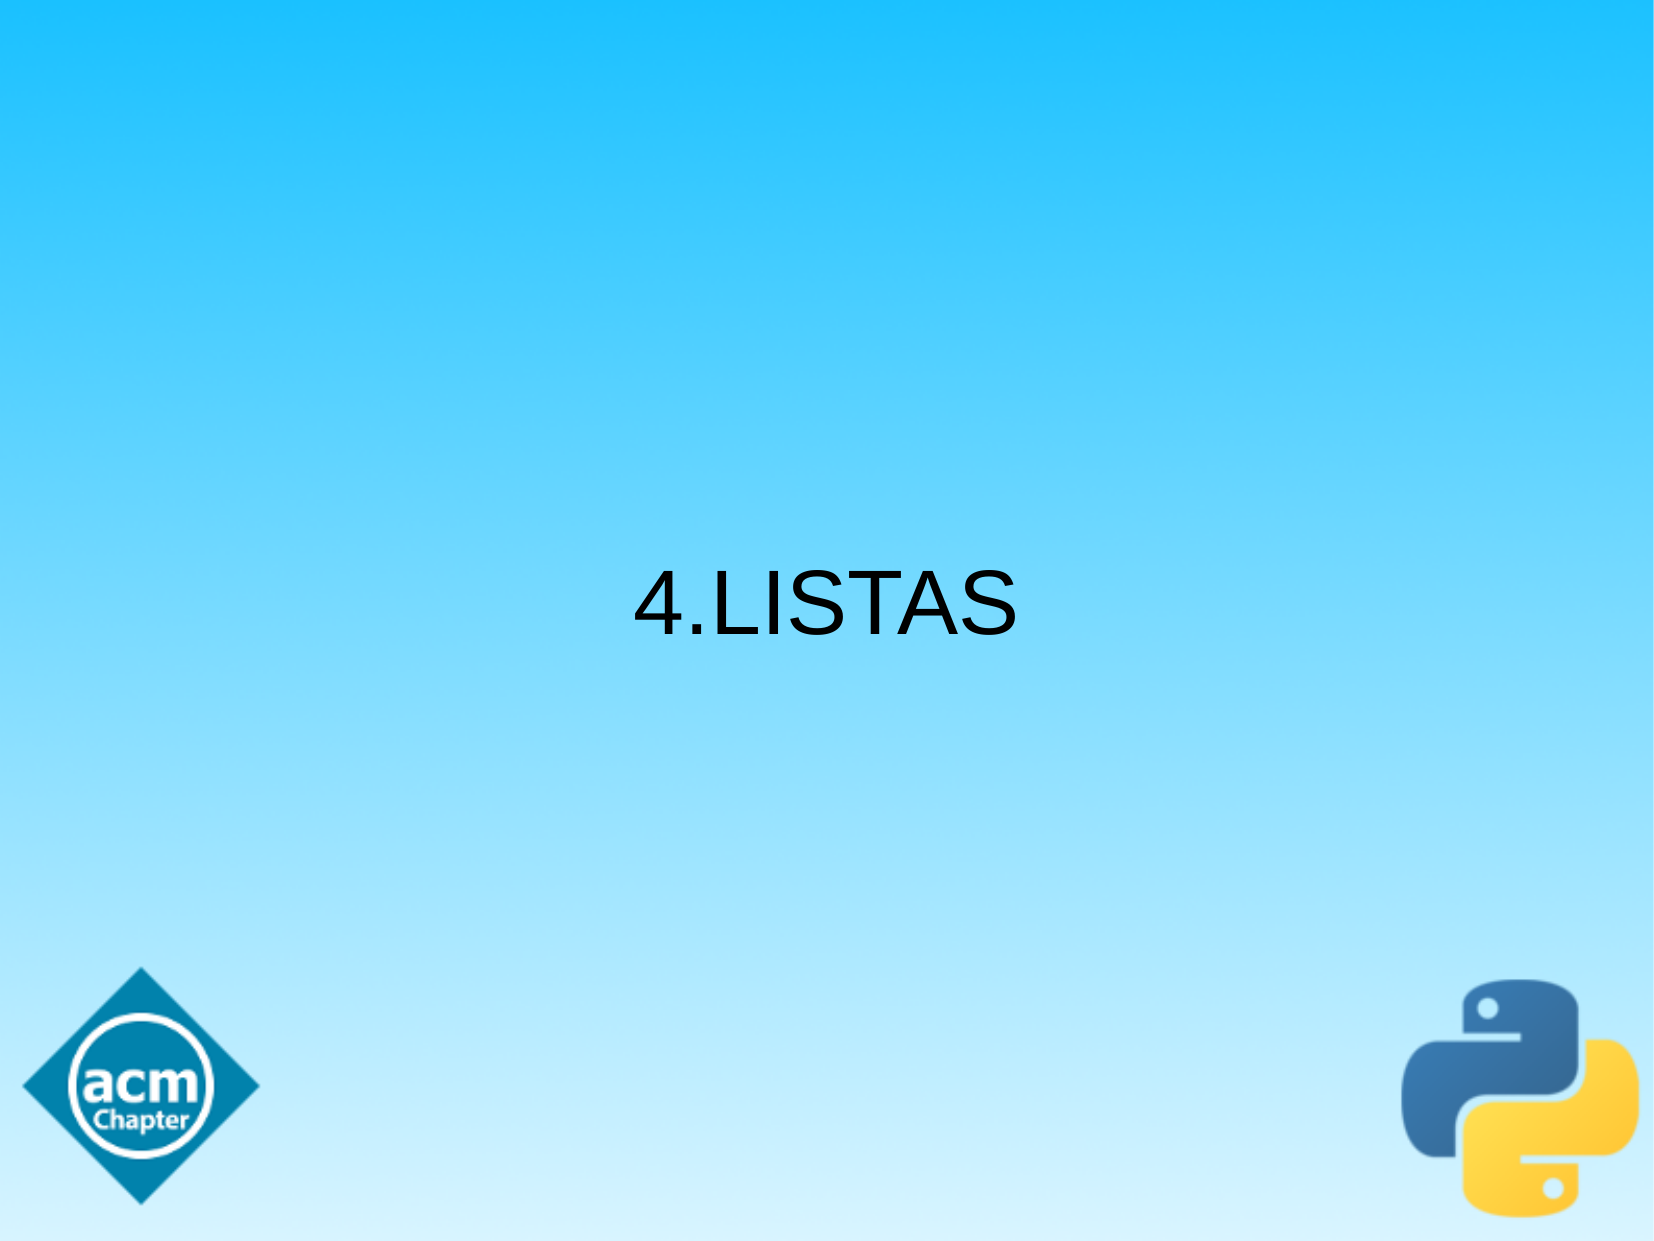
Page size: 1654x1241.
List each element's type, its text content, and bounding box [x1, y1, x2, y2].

picture [0, 0, 1654, 1241]
title 4.LISTAS [82, 82, 1571, 1123]
